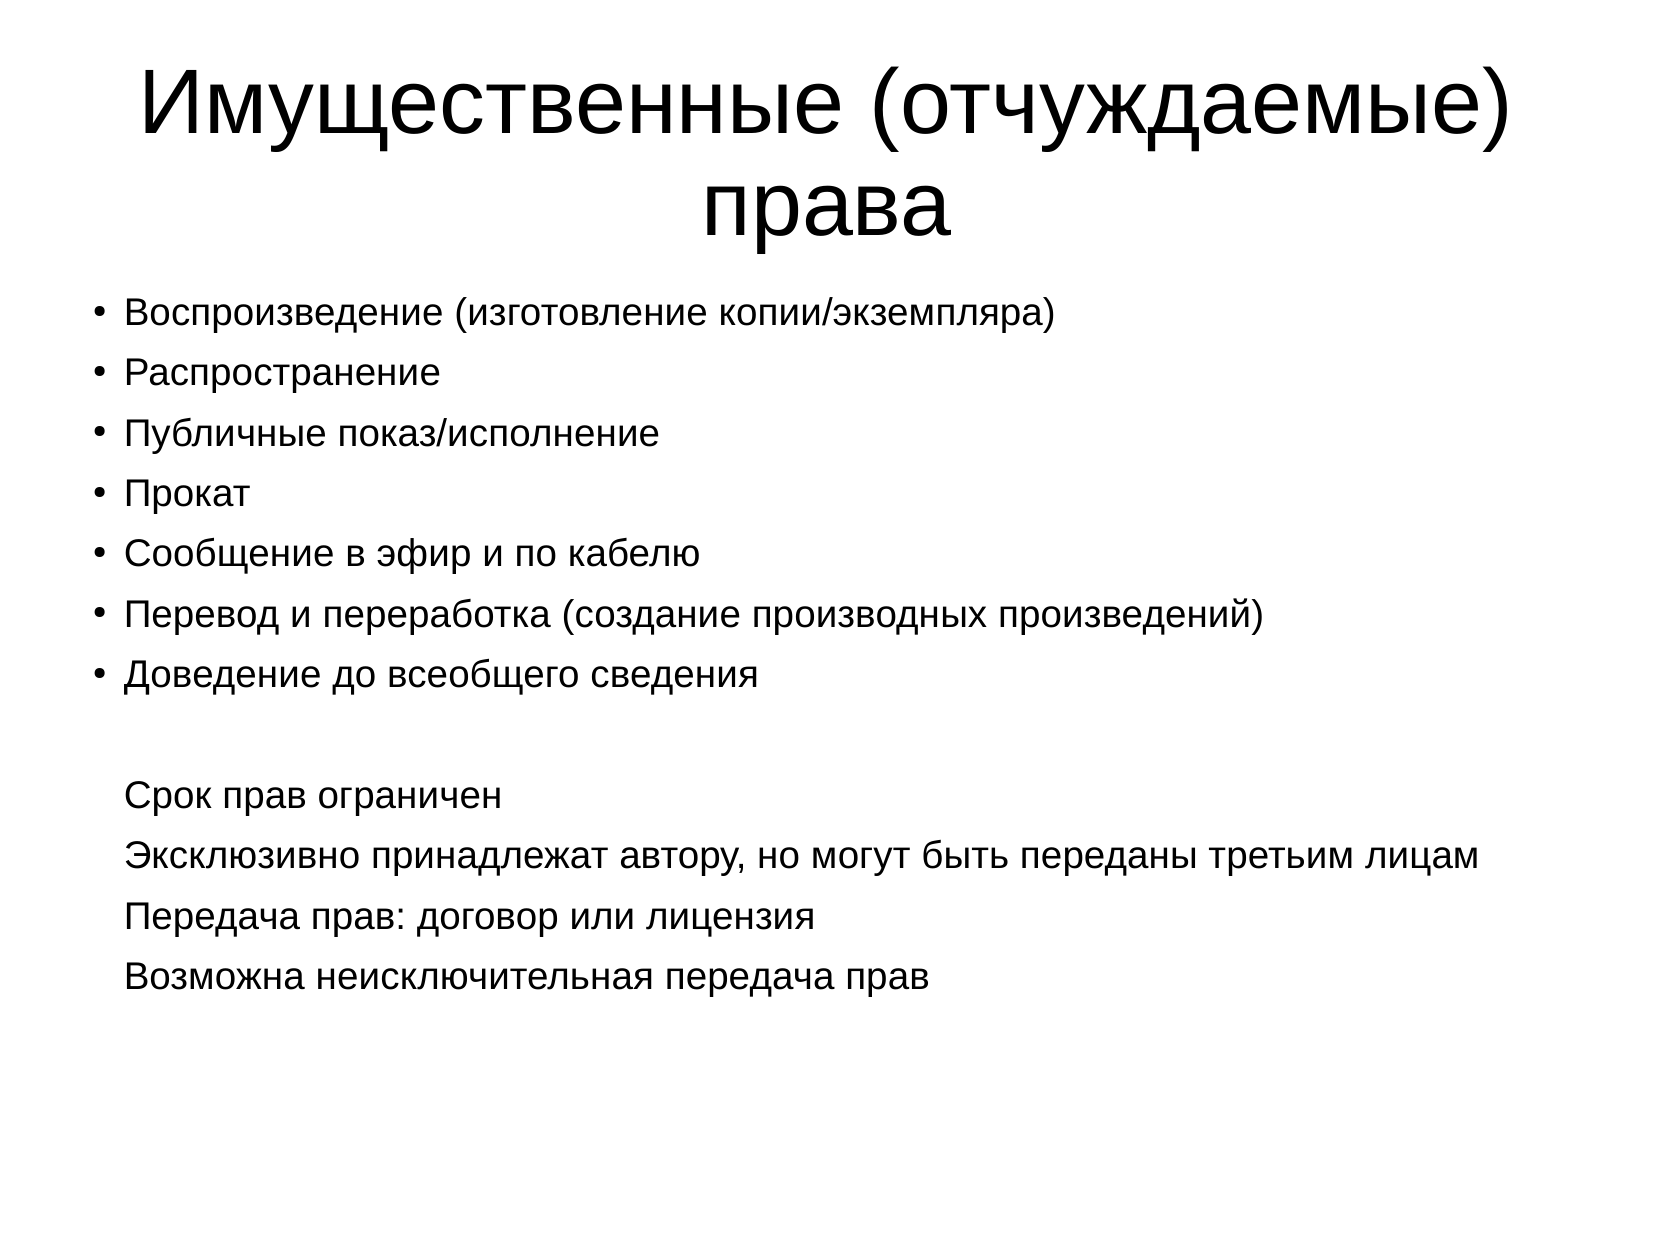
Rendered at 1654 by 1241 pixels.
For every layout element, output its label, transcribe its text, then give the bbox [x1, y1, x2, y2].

title Имущественные (отчуждаемые) права [82, 49, 1571, 257]
list Воспроизведение (изготовление копии/экземпляра) Распространение Публичные показ/исполнение Прокат Сообщение в эфир и по кабелю Перевод и переработка (создание производных произведений) Доведение до всеобщего сведения Срок прав ограничен Эксклюзивно принадлежат автору, но могут быть переданы третьим лицам Передача прав: договор или лицензия Возможна неисключительная передача прав [82, 290, 1571, 1010]
